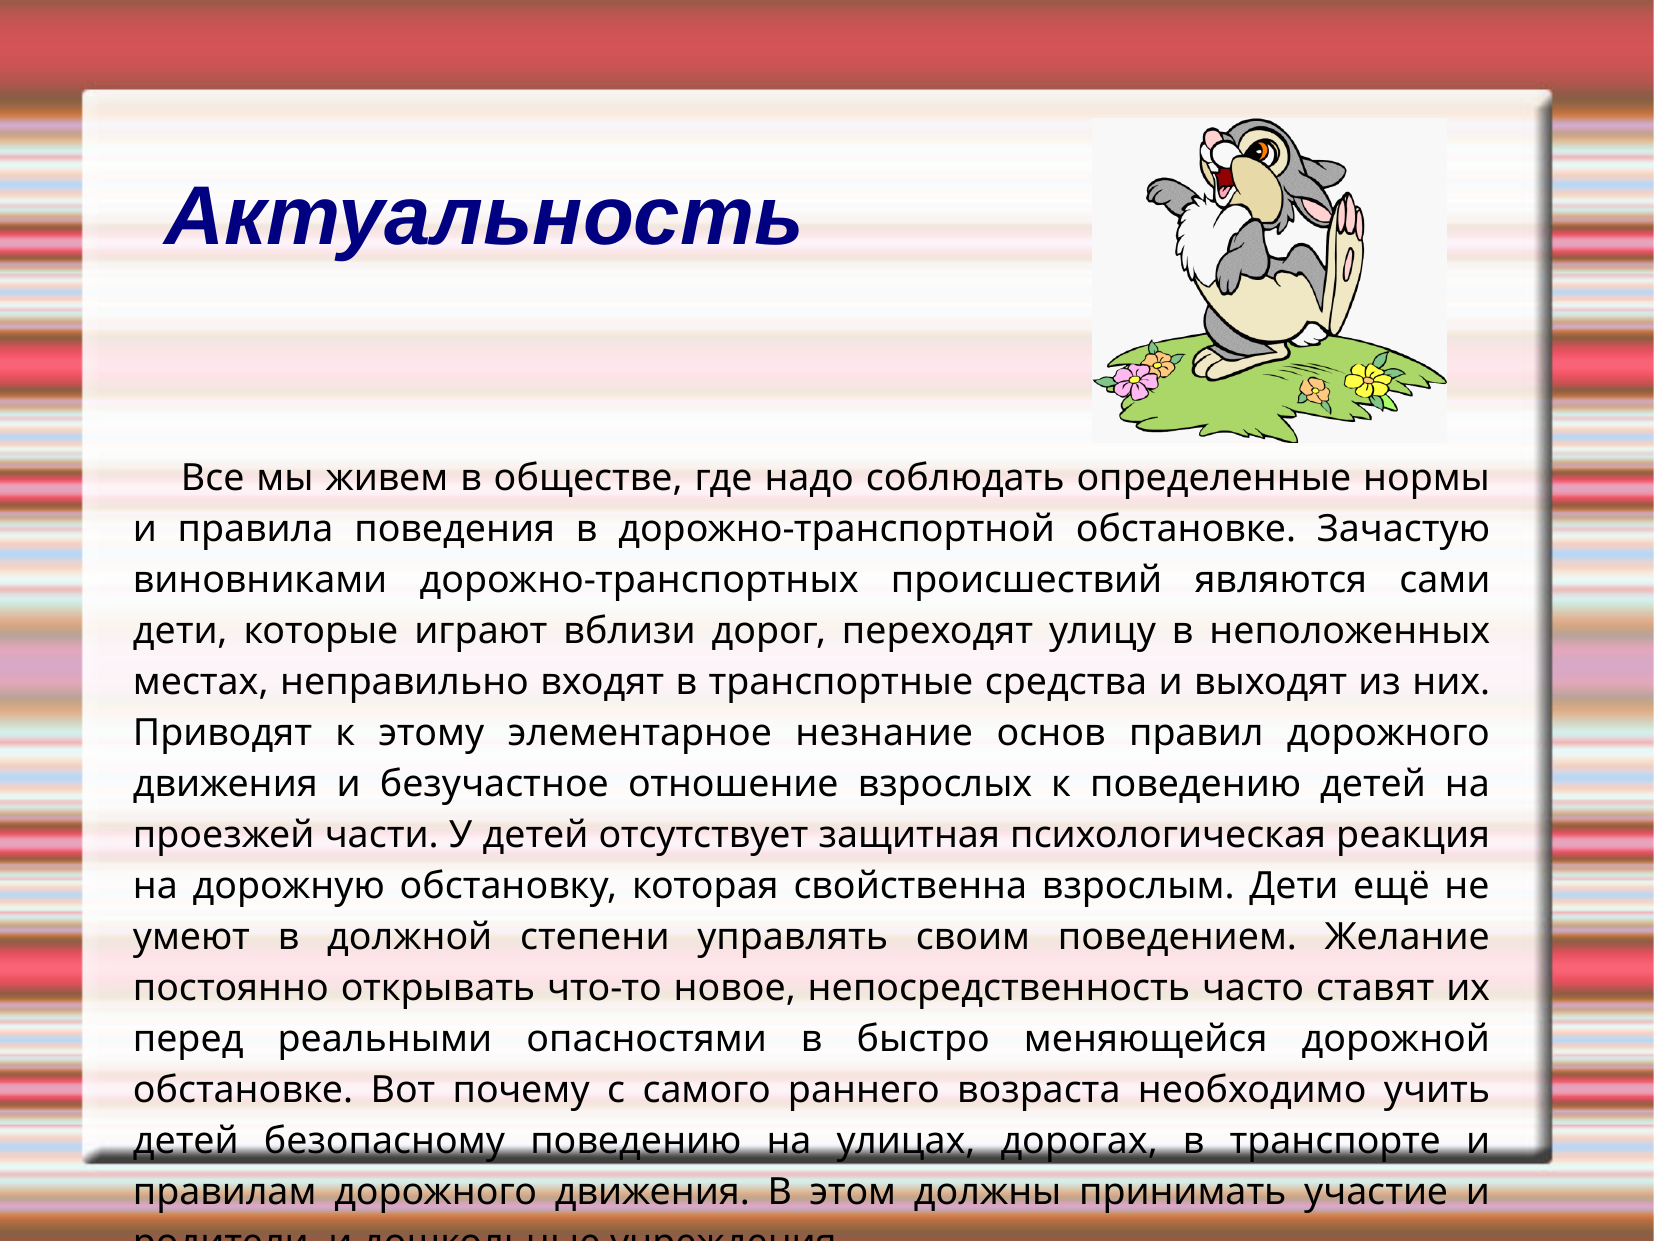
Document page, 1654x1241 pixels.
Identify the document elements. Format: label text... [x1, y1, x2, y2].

text_box Актуальность [118, 118, 827, 304]
text_box Все мы живем в обществе, где надо соблюдать определенные нормы и правила поведения в дорожно-транспортной обстановке. Зачастую виновниками дорожно-транспортных происшествий являются сами дети, которые играют вблизи дорог, переходят улицу в неположенных местах, неправильно входят в транспортные средства и выходят из них. Приводят к этому элементарное незнание основ правил дорожного движения и безучастное отношение взрослых к поведению детей на проезжей части. У детей отсутствует защитная психологическая реакция на дорожную обстановку, которая свойственна взрослым. Дети ещё не умеют в должной степени управлять своим поведением. Желание постоянно открывать что-то новое, непосредственность часто ставят их перед реальными опасностями в быстро меняющейся дорожной обстановке. Вот почему с самого раннего возраста необходимо учить детей безопасному поведению на улицах, дорогах, в транспорте и правилам дорожного движения. В этом должны принимать участие и родители, и дошкольные учреждения. [118, 442, 1506, 1184]
picture [1092, 118, 1447, 442]
